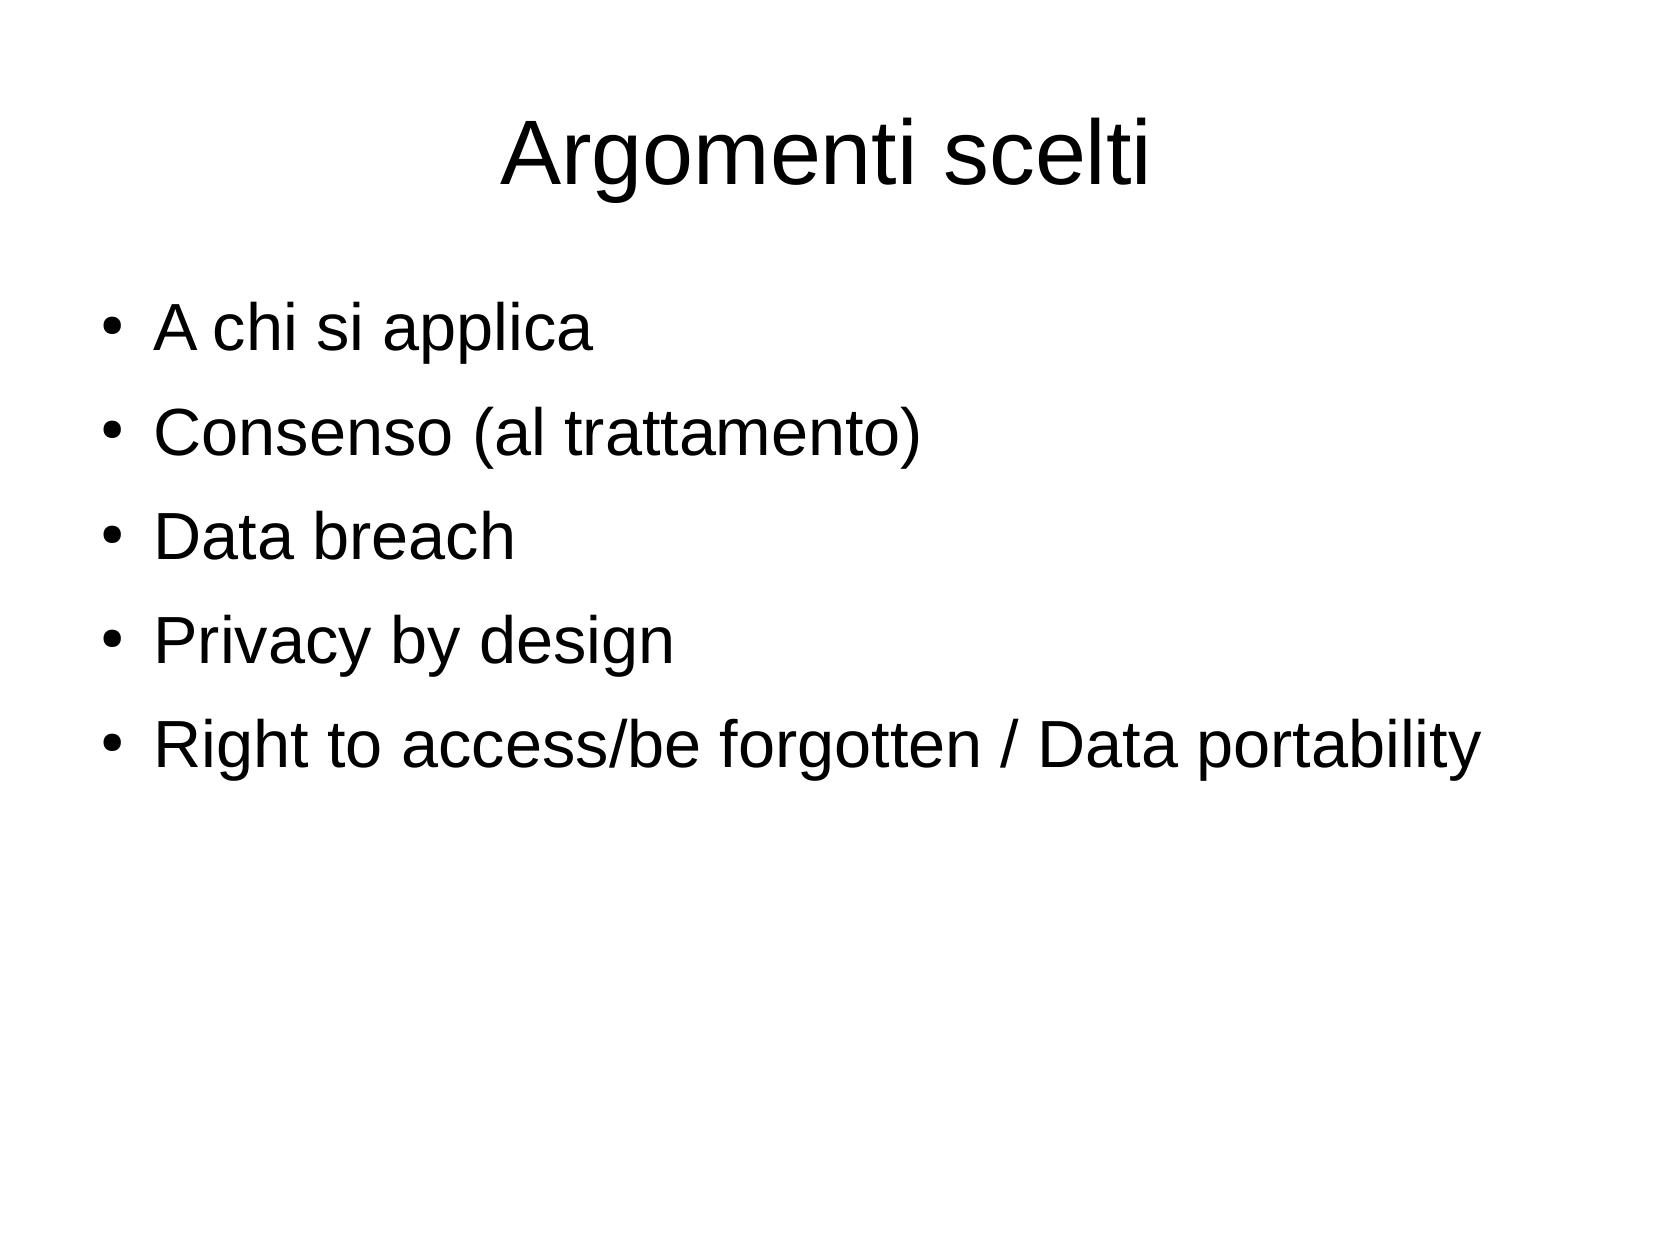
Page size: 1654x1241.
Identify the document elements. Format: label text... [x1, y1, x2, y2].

title Argomenti scelti [82, 49, 1571, 257]
list A chi si applica Consenso (al trattamento) Data breach Privacy by design Right to access/be forgotten / Data portability [82, 290, 1571, 1010]
